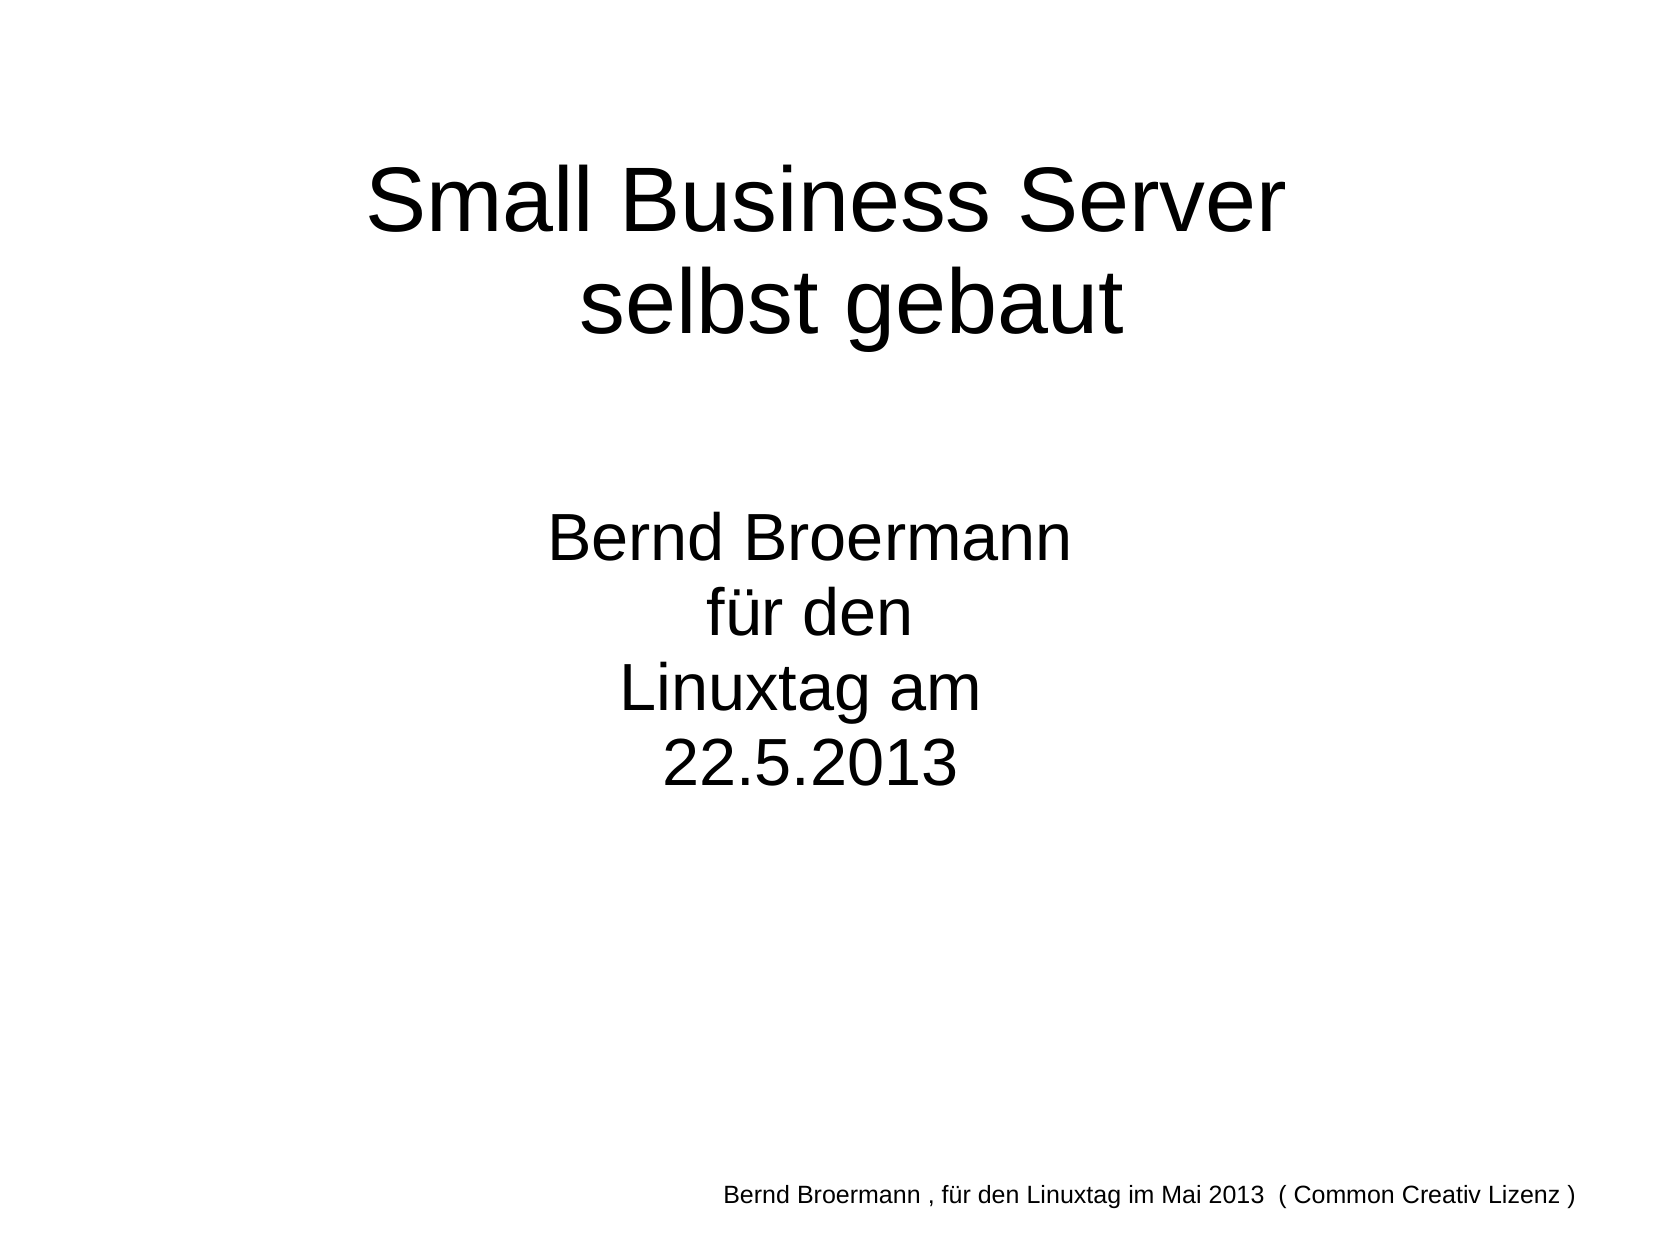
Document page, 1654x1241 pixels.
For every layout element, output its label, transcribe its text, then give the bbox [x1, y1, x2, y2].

subtitle Bernd Broermann für den Linuxtag am 22.5.2013 [82, 290, 1538, 1010]
title Small Business Server selbst gebaut [82, 147, 1571, 355]
text_box Bernd Broermann , für den Linuxtag im Mai 2013 ( Common Creativ Lizenz ) [708, 1173, 1630, 1217]
